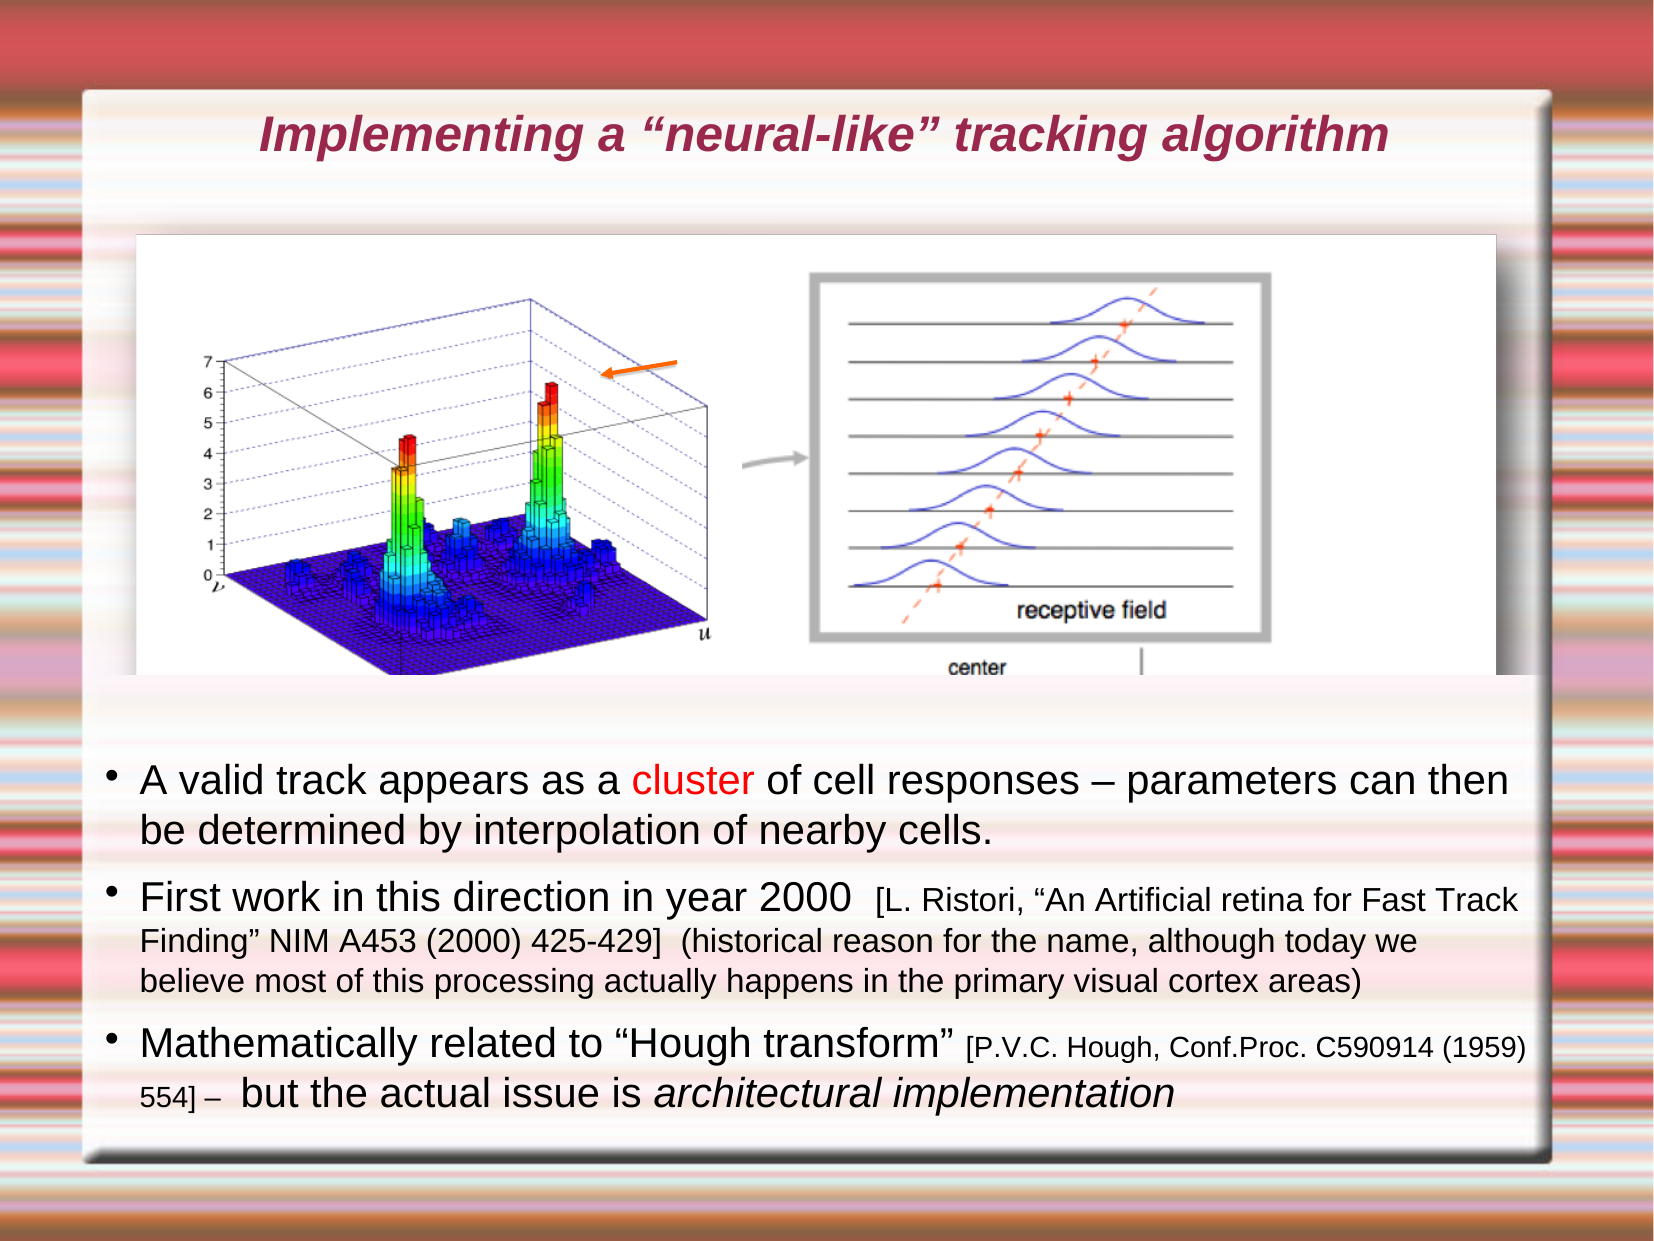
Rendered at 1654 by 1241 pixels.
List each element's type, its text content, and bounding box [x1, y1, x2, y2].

text_box Implementing a “neural-like” tracking algorithm [118, 74, 1530, 186]
text_box A valid track appears as a cluster of cell responses – parameters can then be determined by interpolation of nearby cells. First work in this direction in year 2000 [L. Ristori, “An Artificial retina for Fast Track Finding” NIM A453 (2000) 425-429] (historical reason for the name, although today we believe most of this processing actually happens in the primary visual cortex areas) Mathematically related to “Hough transform” [P.V.C. Hough, Conf.Proc. C590914 (1959) 554] – but the actual issue is architectural implementation [104, 750, 1530, 1030]
picture [0, 0, 1654, 1241]
